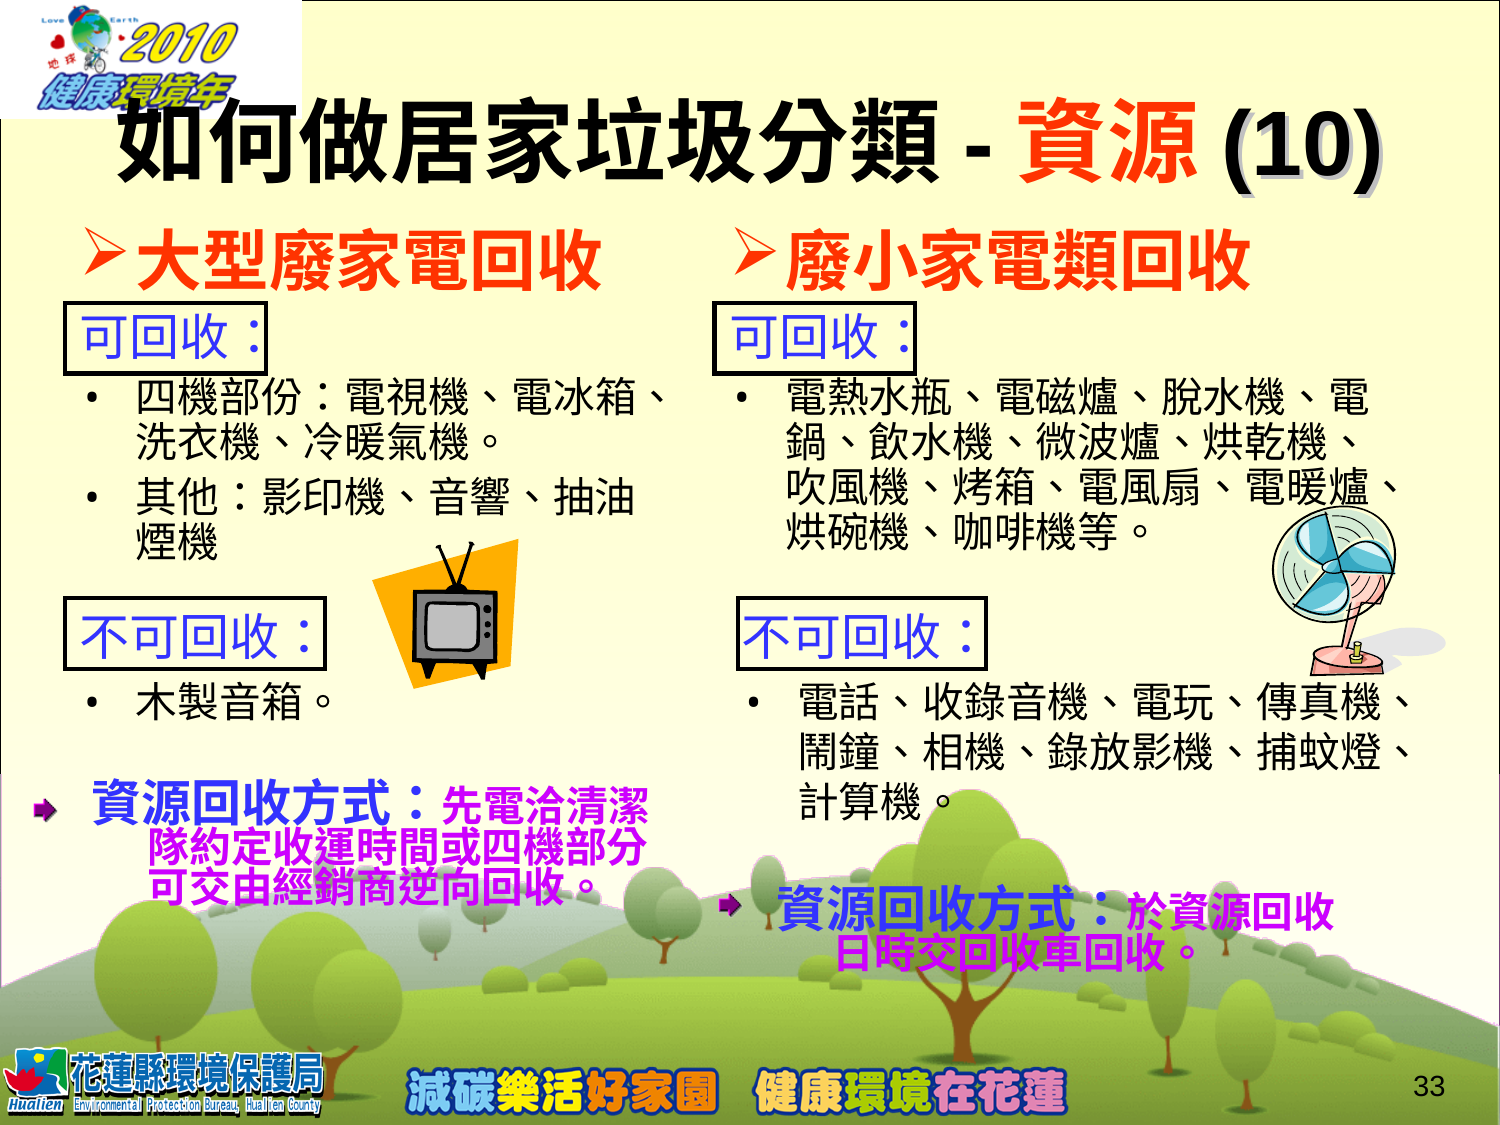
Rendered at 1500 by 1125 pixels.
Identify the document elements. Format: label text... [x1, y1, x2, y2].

text_box [714, 302, 916, 374]
text_box 大型廢家電回收 可回收： 四機部份：電視機、電冰箱、洗衣機、冷暖氣機。 其他：影印機、音響、抽油煙機 [64, 219, 656, 598]
picture [372, 538, 519, 689]
text_box 不可回收： 木製音箱。 [64, 597, 633, 764]
text_box [64, 597, 325, 669]
text_box [738, 597, 987, 669]
text_box 廢小家電類回收 可回收： 電熱水瓶、電磁爐、脫水機、電鍋、飲水機、微波爐、烘乾機、吹風機、烤箱、電風扇、電暖爐、烘碗機、咖啡機等。 [714, 219, 1412, 598]
text_box 資源回收方式：於資源回收日時交回收車回收。 [761, 881, 1353, 1024]
title 如何做居家垃圾分類-資源(10) [75, 45, 1426, 233]
text_box [64, 302, 266, 374]
text_box 資源回收方式：先電洽清潔隊約定收運時間或四機部分可交由經銷商逆向回收。 [76, 774, 668, 917]
text_box 不可回收： 電話、收錄音機、電玩、傳真機、鬧鐘、相機、錄放影機、捕蚊燈、計算機。 [726, 597, 1412, 764]
picture [0, 774, 1500, 1125]
picture [1269, 503, 1448, 679]
picture [0, 0, 302, 119]
